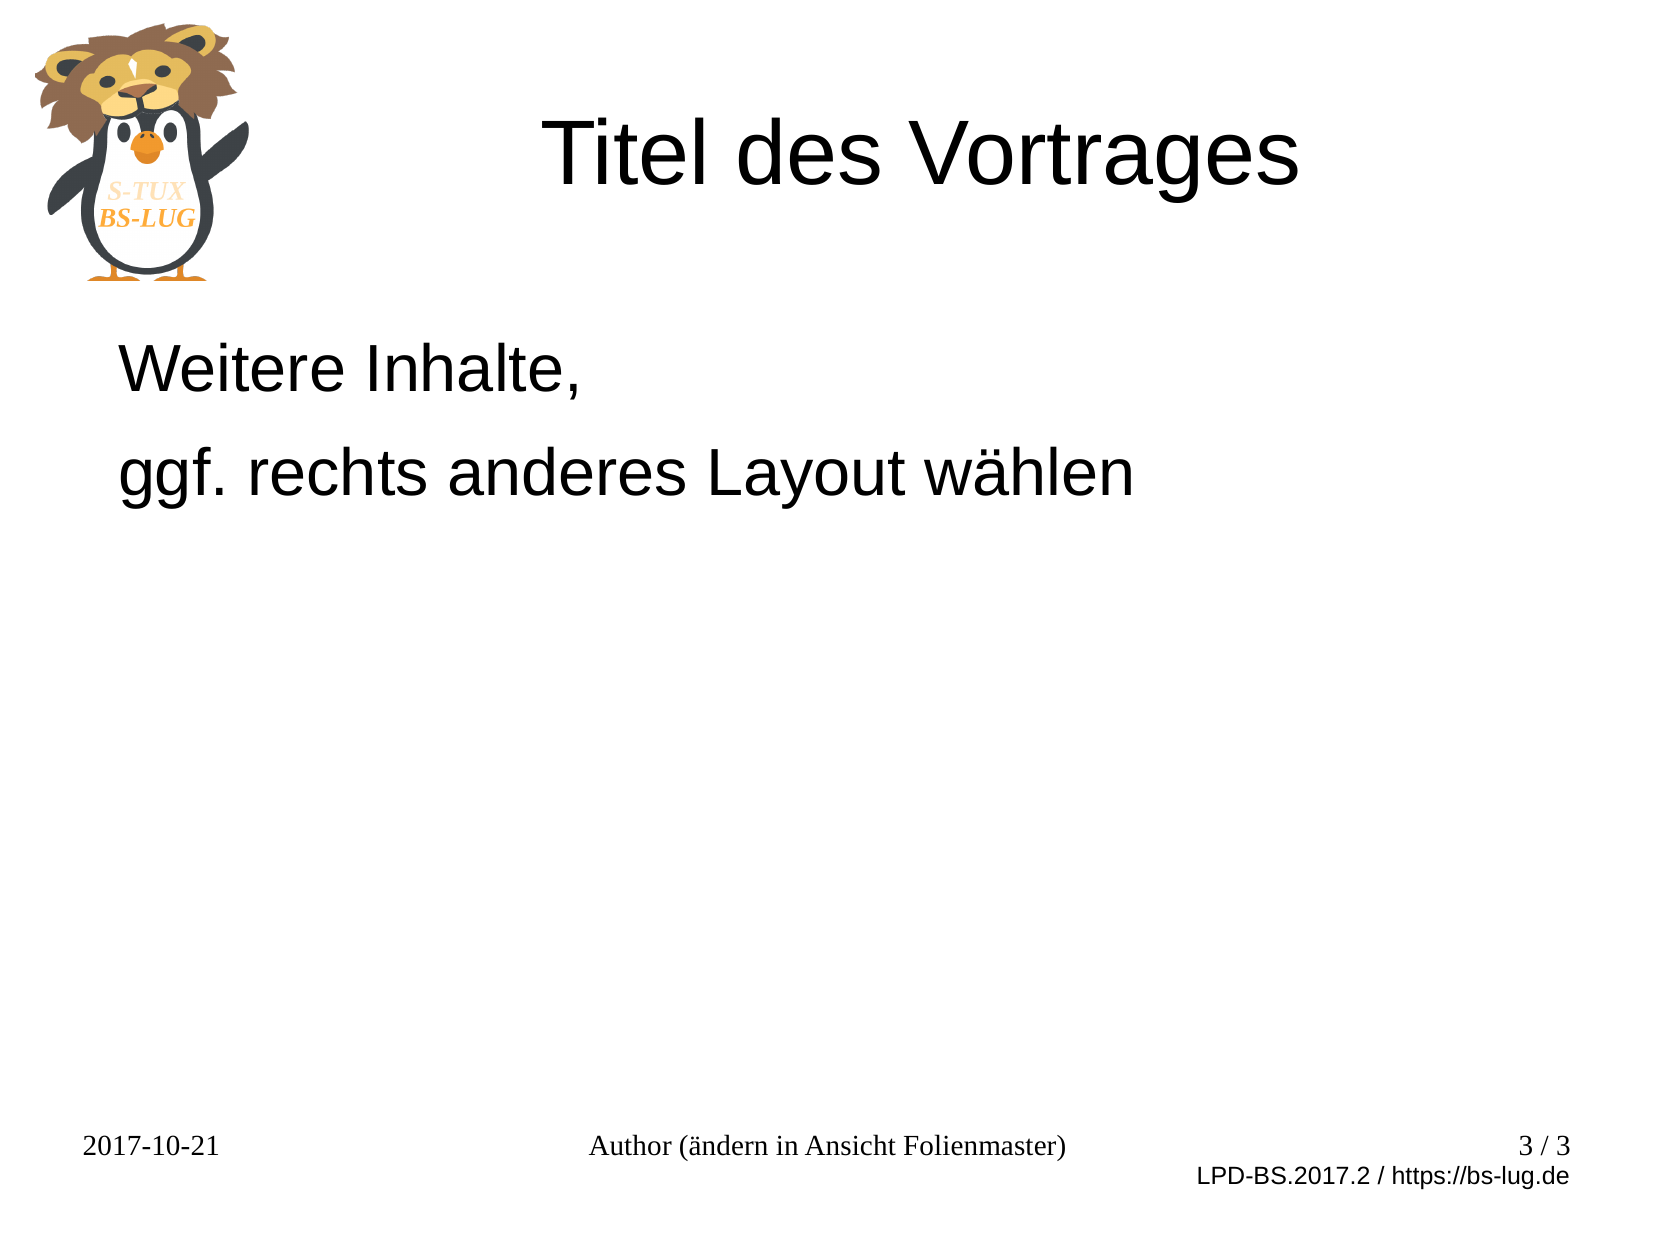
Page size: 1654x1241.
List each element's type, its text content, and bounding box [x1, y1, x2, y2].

list Weitere Inhalte, ggf. rechts anderes Layout wählen [118, 330, 1571, 1010]
picture [35, 23, 249, 281]
title Titel des Vortrages [271, 49, 1571, 257]
